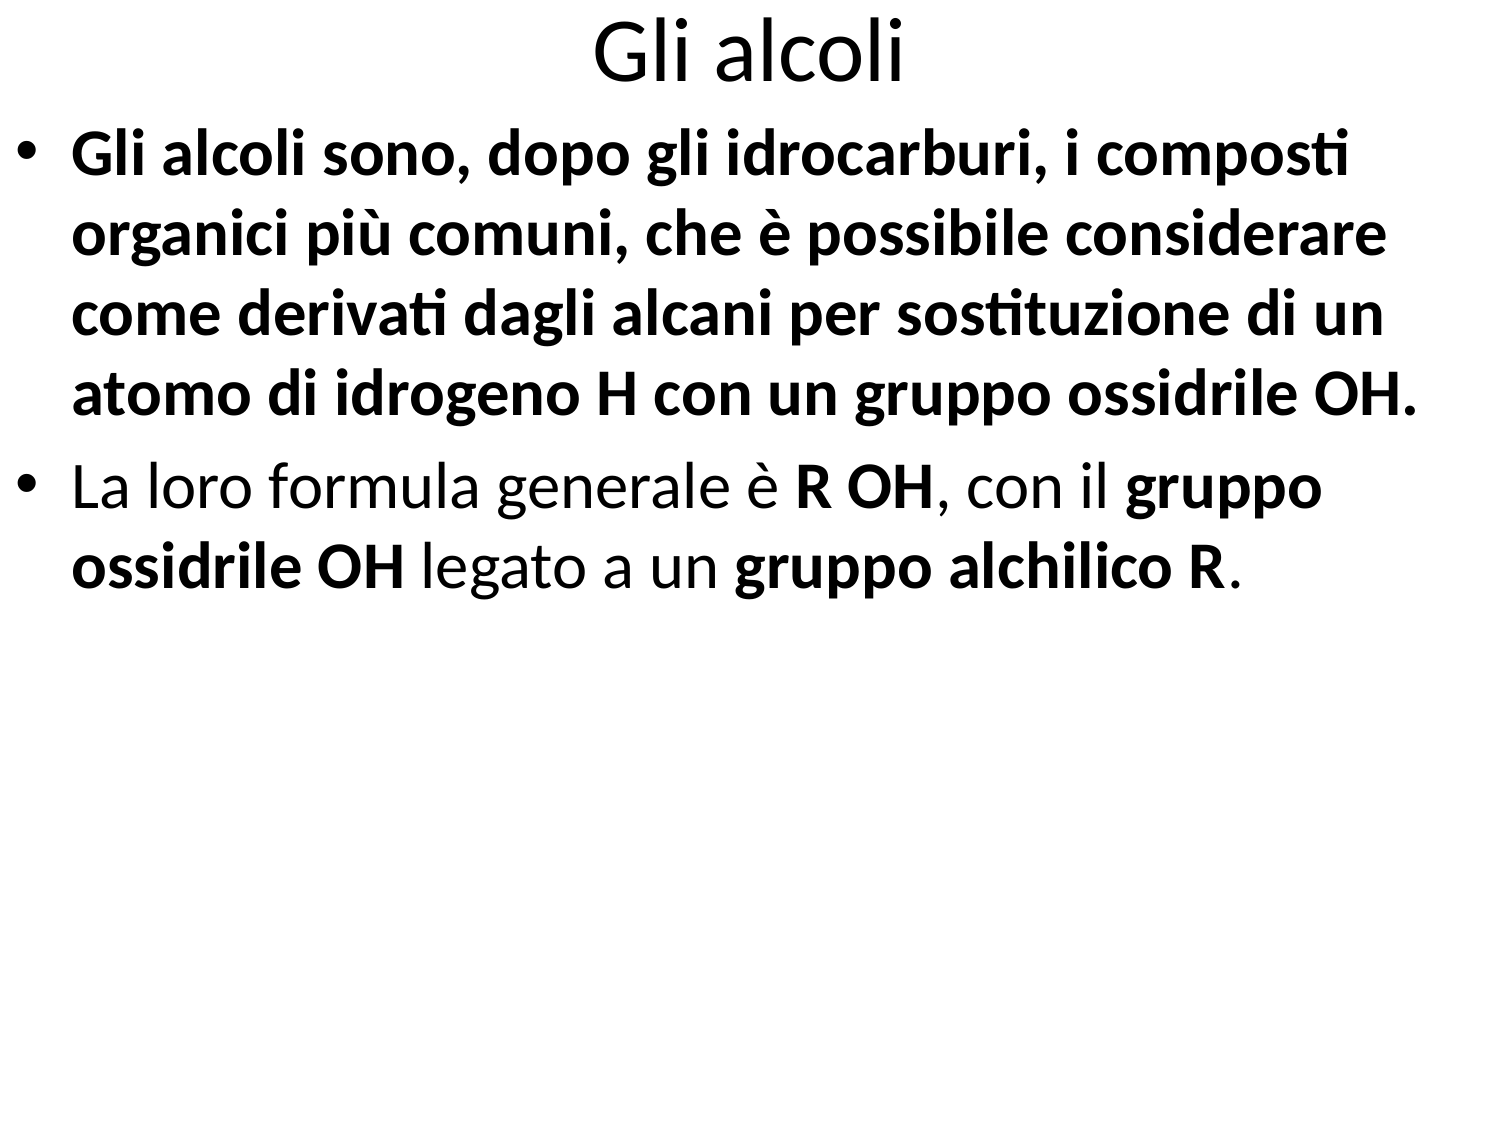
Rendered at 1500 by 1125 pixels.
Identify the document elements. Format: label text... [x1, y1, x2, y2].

list Gli alcoli sono, dopo gli idrocarburi, i composti organici più comuni, che è possibile considerare come derivati dagli alcani per sostituzione di un atomo di idrogeno H con un gruppo ossidrile OH. La loro formula generale è R OH, con il gruppo ossidrile OH legato a un gruppo alchilico R. [0, 101, 1478, 844]
title Gli alcoli [75, 0, 1425, 101]
